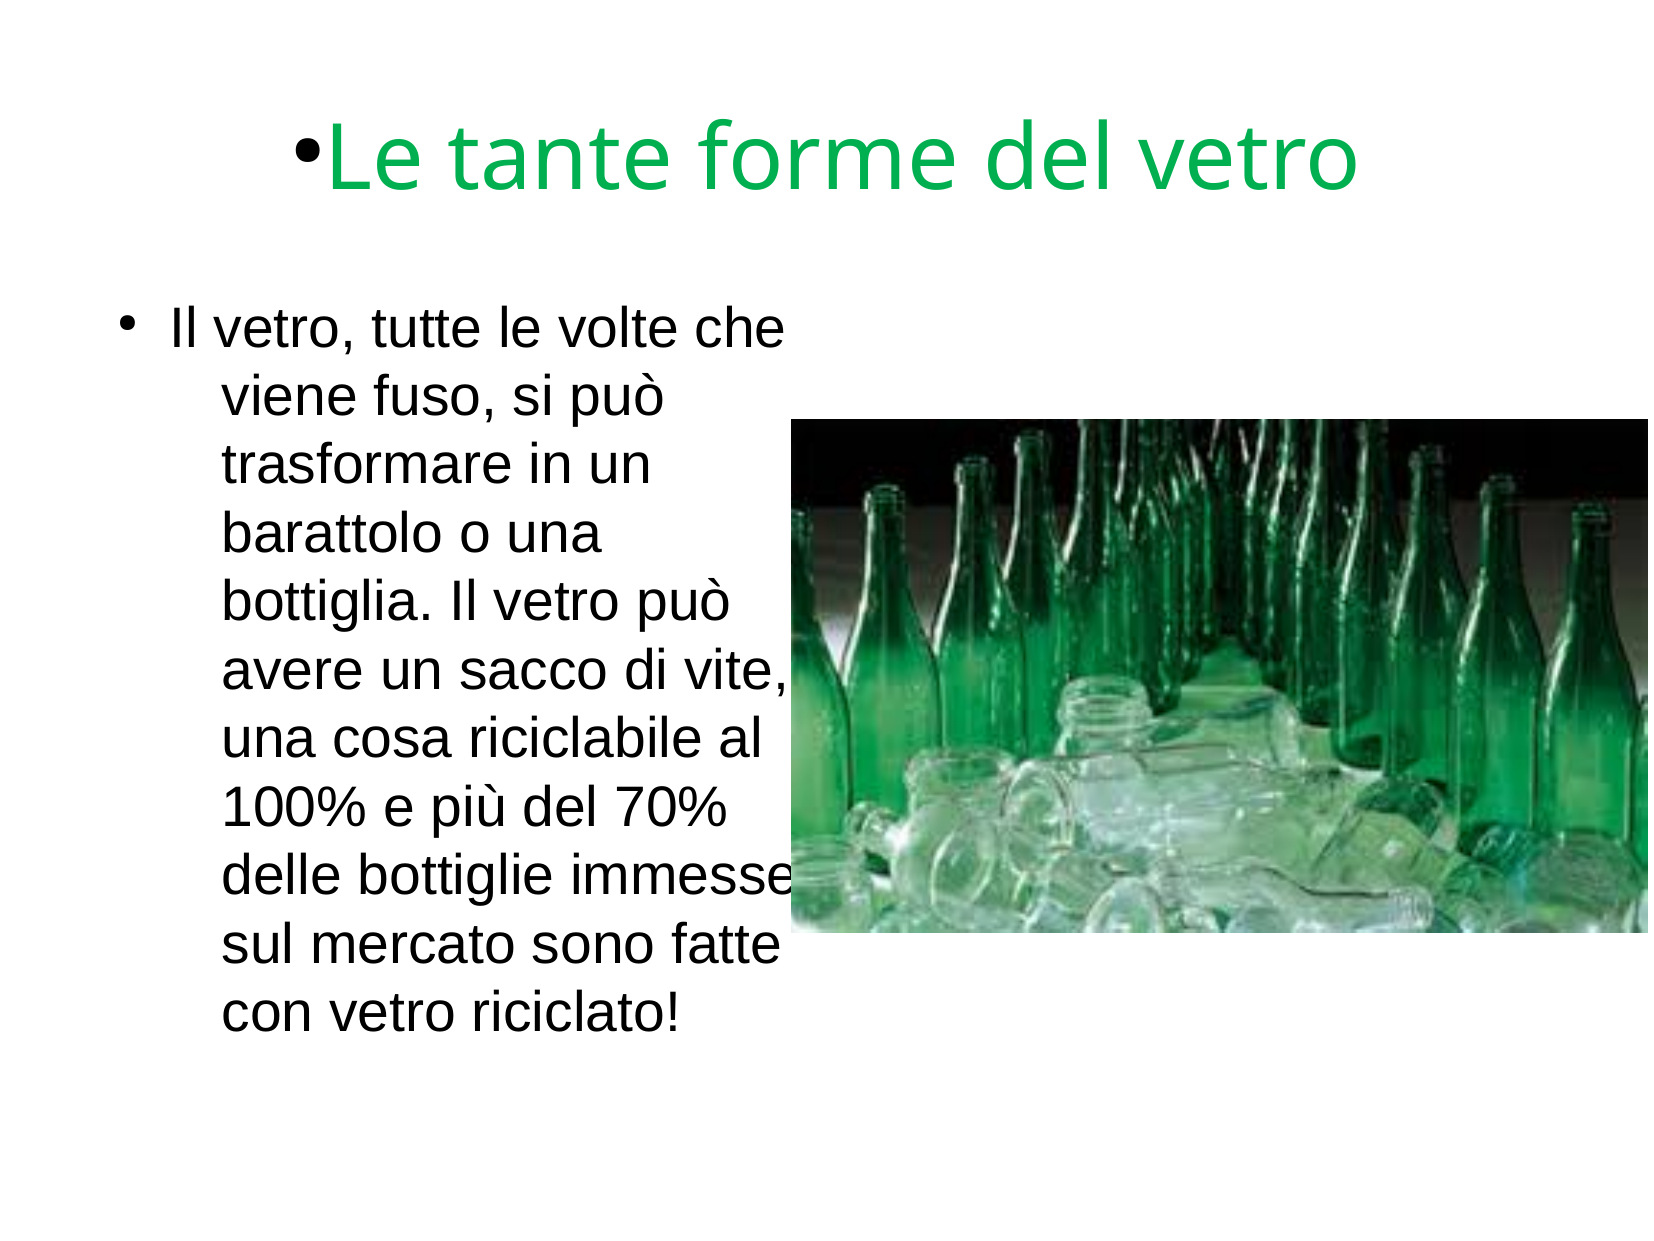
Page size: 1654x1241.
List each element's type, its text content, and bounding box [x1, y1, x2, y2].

title Le tante forme del vetro [82, 49, 1571, 257]
picture [791, 419, 1648, 934]
list Il vetro, tutte le volte che viene fuso, si può trasformare in un barattolo o una bottiglia. Il vetro può avere un sacco di vite, una cosa riciclabile al 100% e più del 70% delle bottiglie immesse sul mercato sono fatte con vetro riciclato! [82, 290, 815, 1109]
